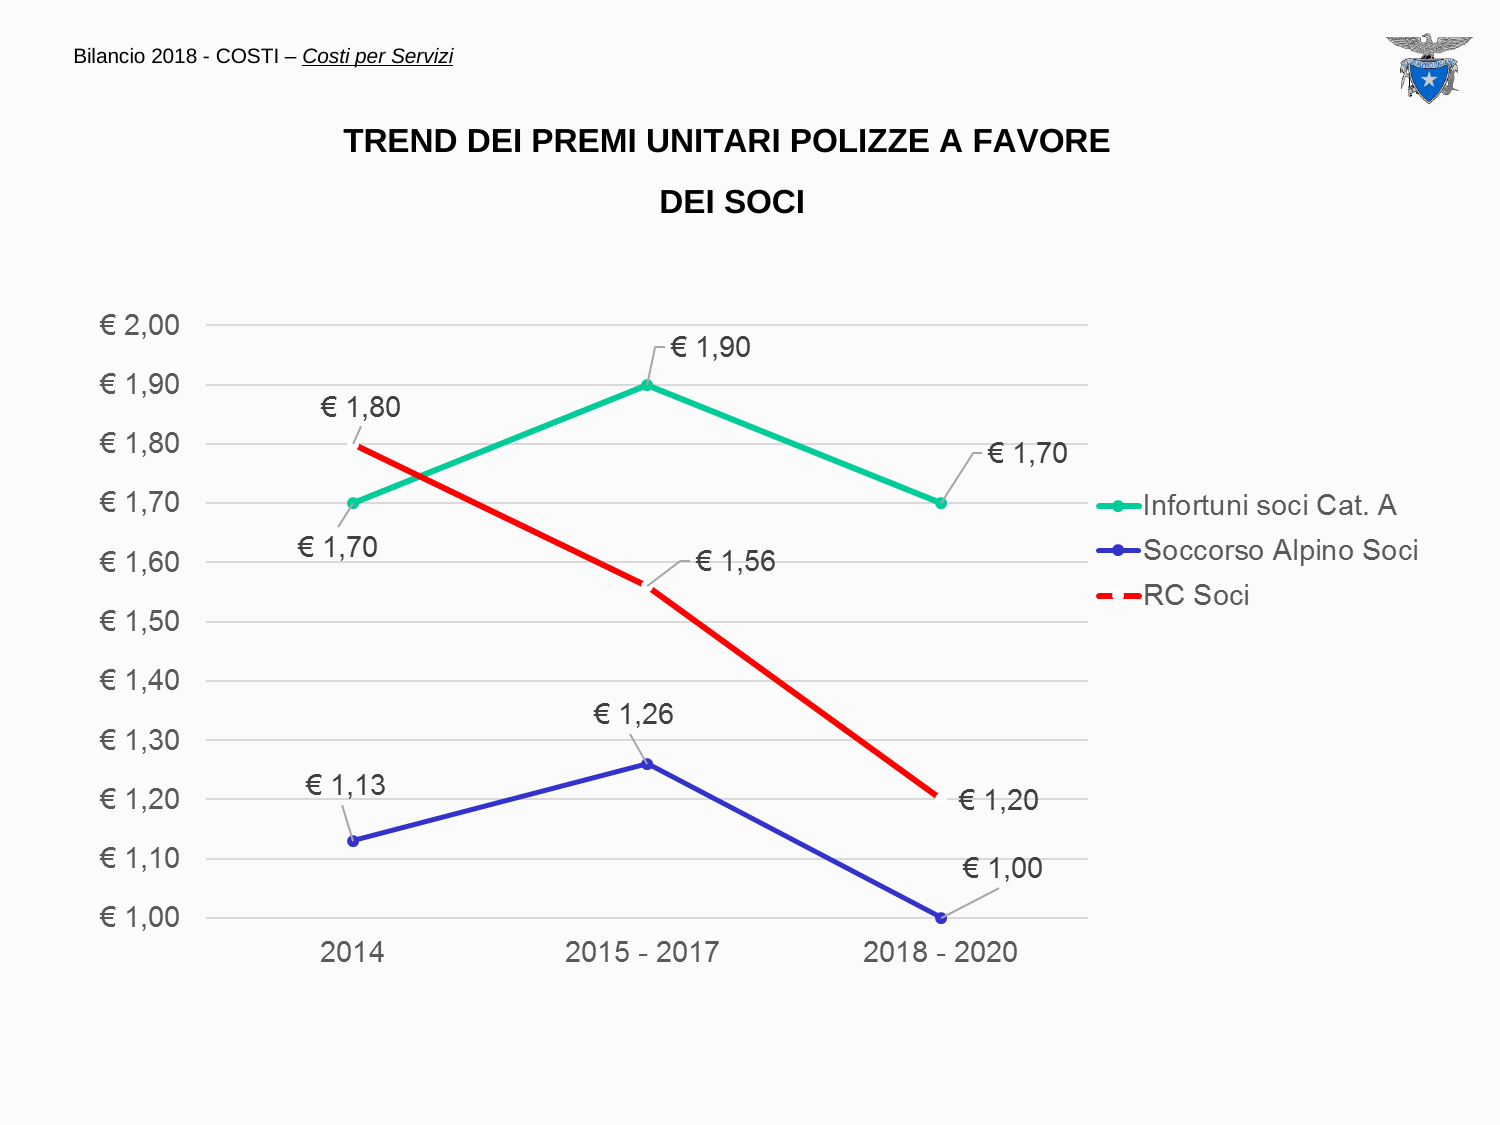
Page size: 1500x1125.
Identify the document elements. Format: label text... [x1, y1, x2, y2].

chart [83, 223, 1435, 1058]
picture [1382, 29, 1477, 112]
text_box TREND DEI PREMI UNITARI POLIZZE A FAVORE DEI SOCI [159, 111, 1306, 223]
text_box Bilancio 2018 - COSTI – Costi per Servizi [58, 35, 504, 76]
